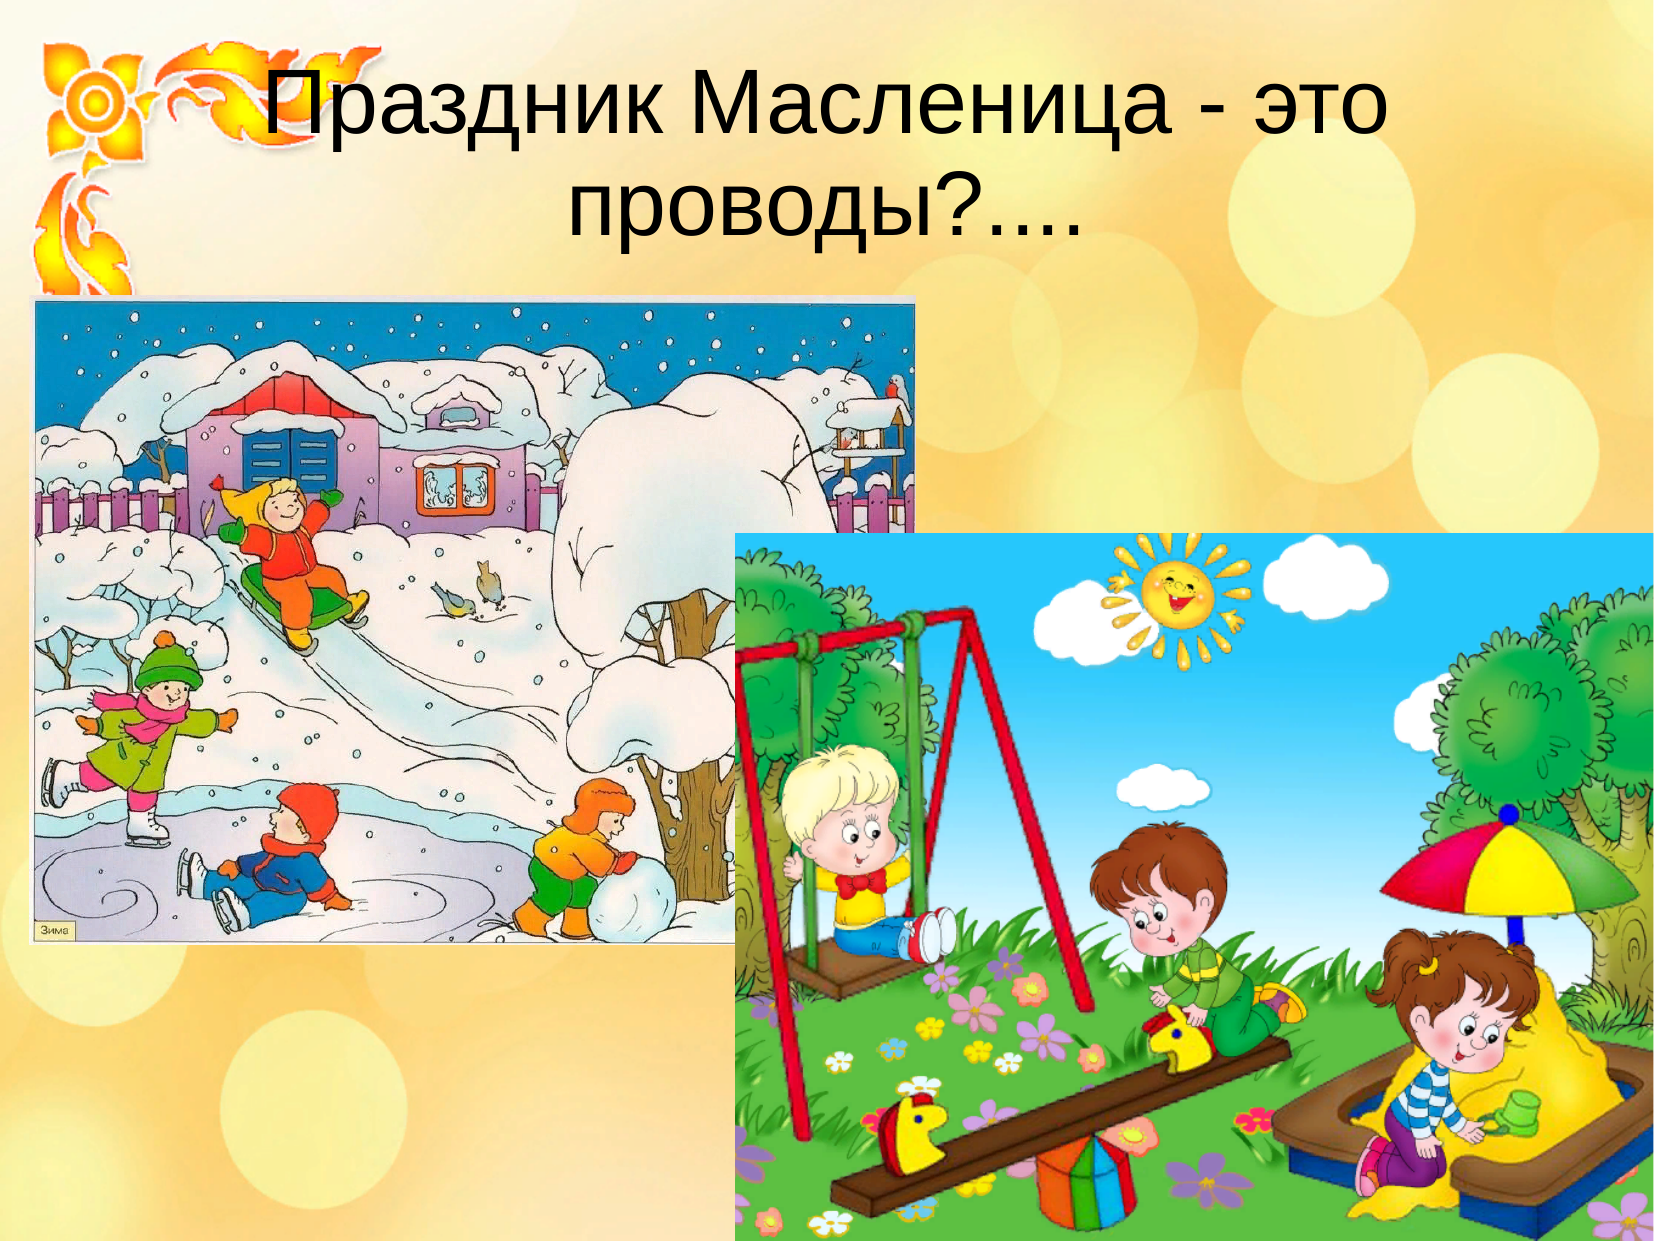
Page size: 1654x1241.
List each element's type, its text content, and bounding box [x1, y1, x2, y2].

picture [0, 0, 1654, 1241]
title Праздник Масленица - это проводы?.... [82, 49, 1571, 257]
